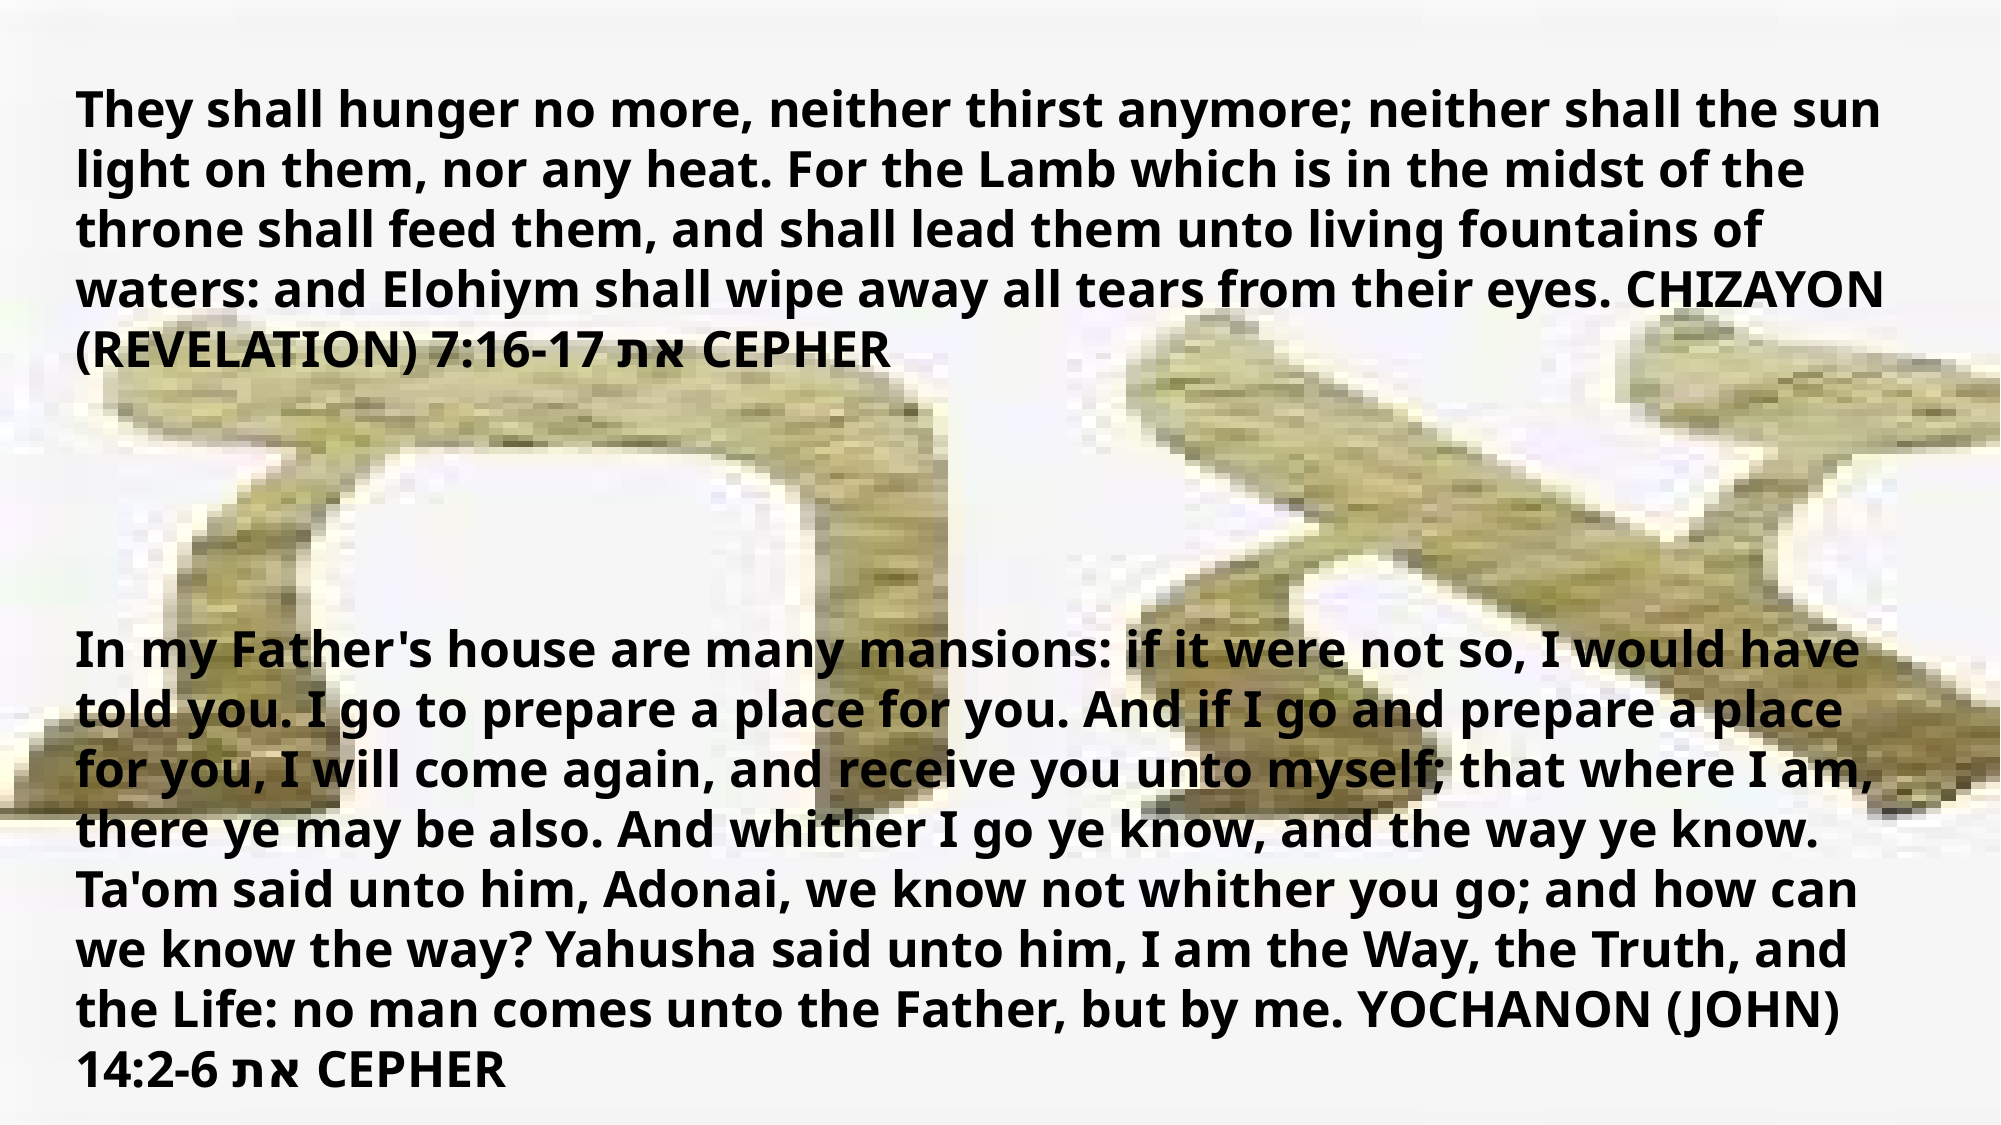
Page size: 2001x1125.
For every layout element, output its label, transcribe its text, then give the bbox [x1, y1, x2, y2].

text_box They shall hunger no more, neither thirst anymore; neither shall the sun light on them, nor any heat. For the Lamb which is in the midst of the throne shall feed them, and shall lead them unto living fountains of waters: and Elohiym shall wipe away all tears from their eyes. CHIZAYON (REVELATION) 7:16-17 את CEPHER In my Father's house are many mansions: if it were not so, I would have told you. I go to prepare a place for you. And if I go and prepare a place for you, I will come again, and receive you unto myself; that where I am, there ye may be also. And whither I go ye know, and the way ye know. Ta'om said unto him, Adonai, we know not whither you go; and how can we know the way? Yahusha said unto him, I am the Way, the Truth, and the Life: no man comes unto the Father, but by me. YOCHANON (JOHN) 14:2-6 את CEPHER [60, 69, 1942, 1125]
picture [0, 0, 2000, 1125]
